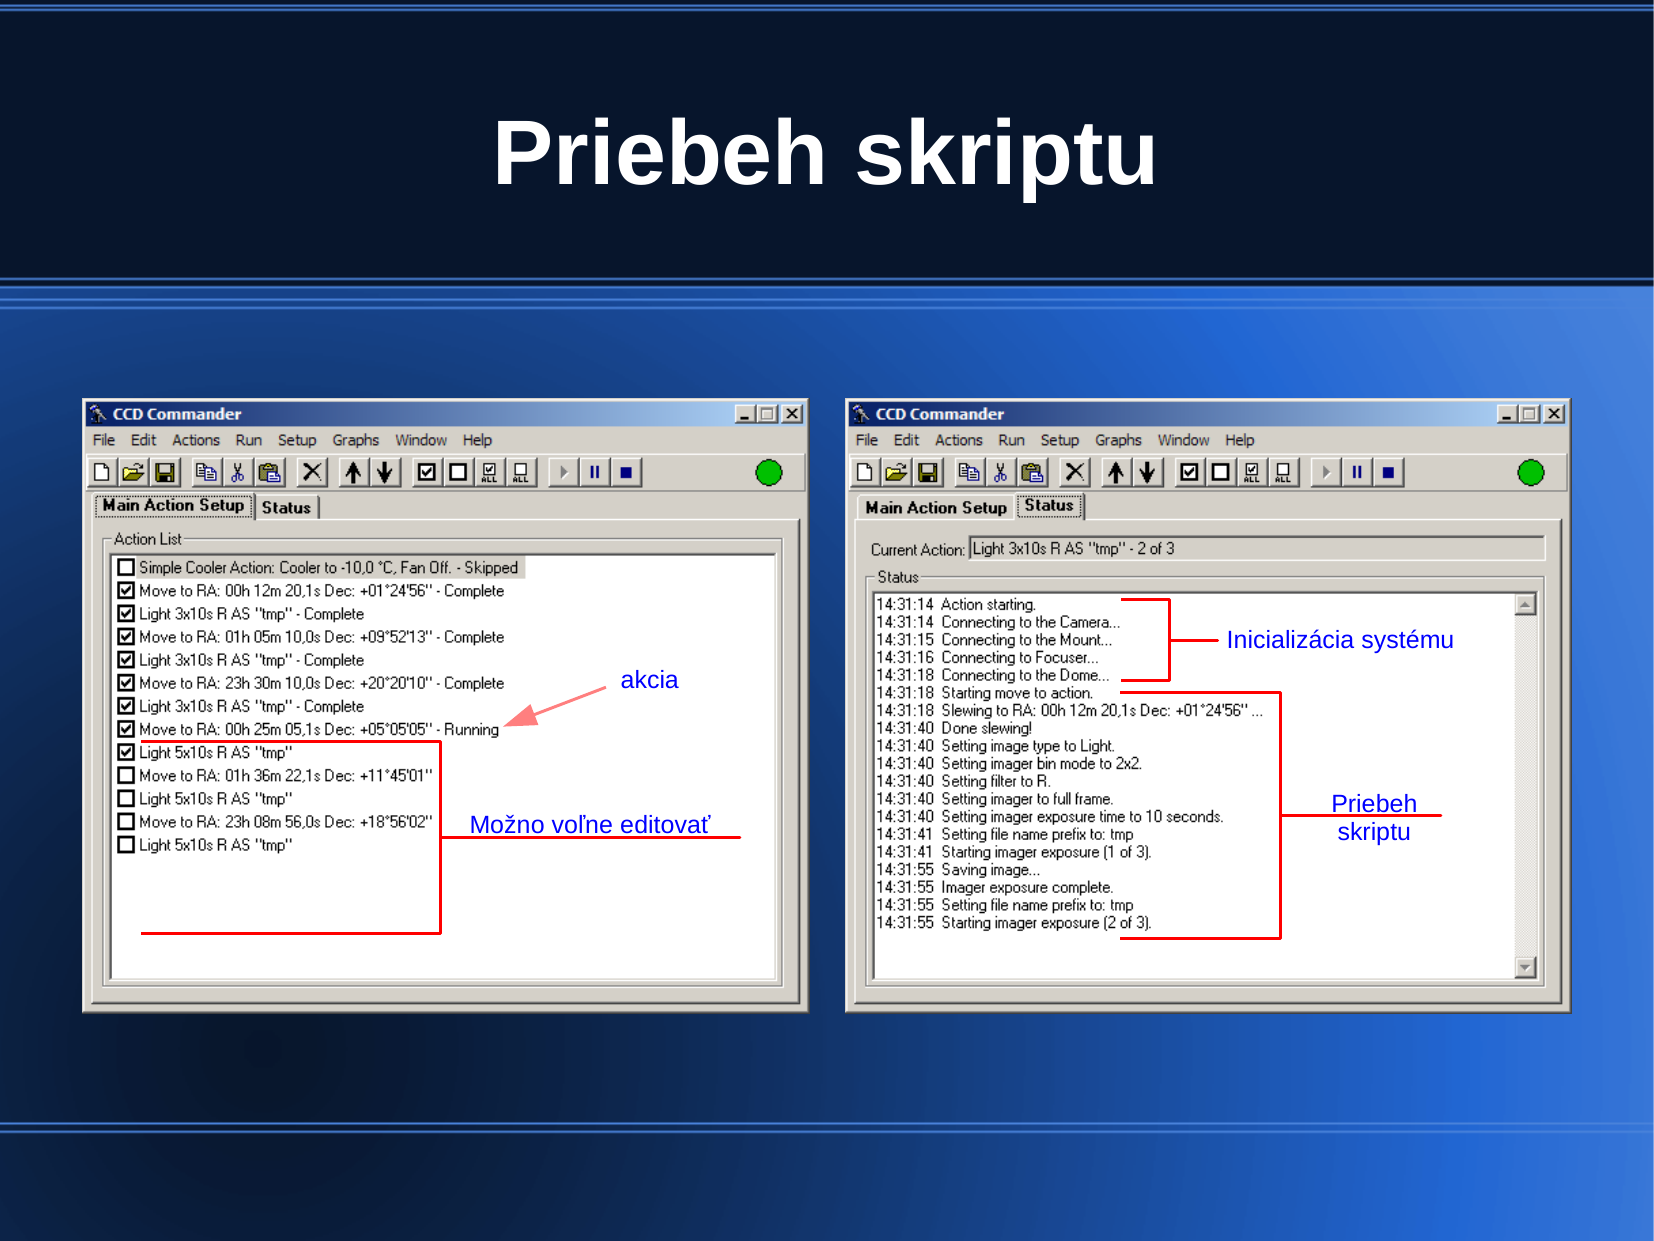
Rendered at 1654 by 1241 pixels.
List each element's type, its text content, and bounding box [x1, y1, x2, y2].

picture [0, 0, 1654, 1241]
text_box Inicializácia systému [1211, 618, 1470, 662]
text_box Možno voľne editovať [454, 803, 726, 847]
text_box akcia [605, 657, 695, 701]
text_box Priebeh skriptu [1316, 782, 1433, 854]
title Priebeh skriptu [82, 56, 1571, 250]
